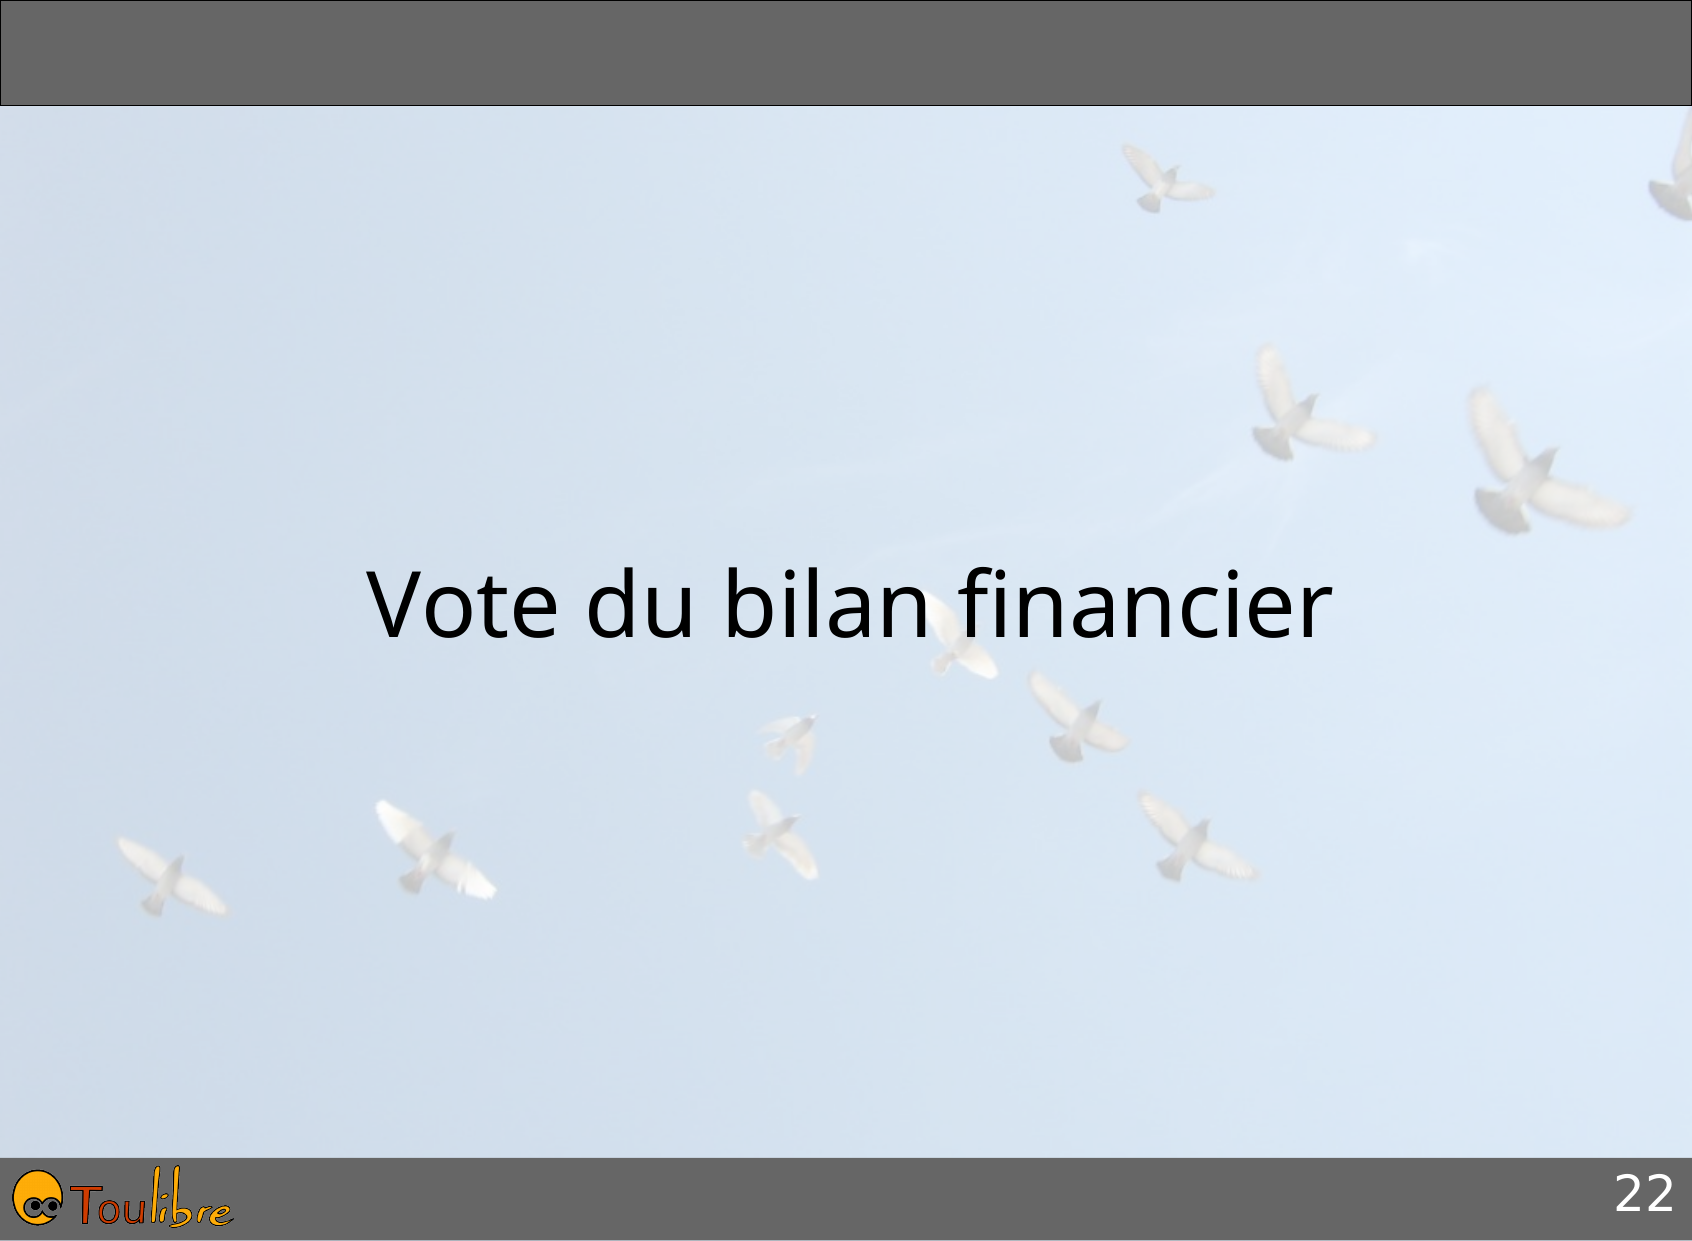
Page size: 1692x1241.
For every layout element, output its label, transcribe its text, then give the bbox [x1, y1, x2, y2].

title Vote du bilan financier [89, 506, 1613, 699]
picture [12, 1165, 234, 1228]
